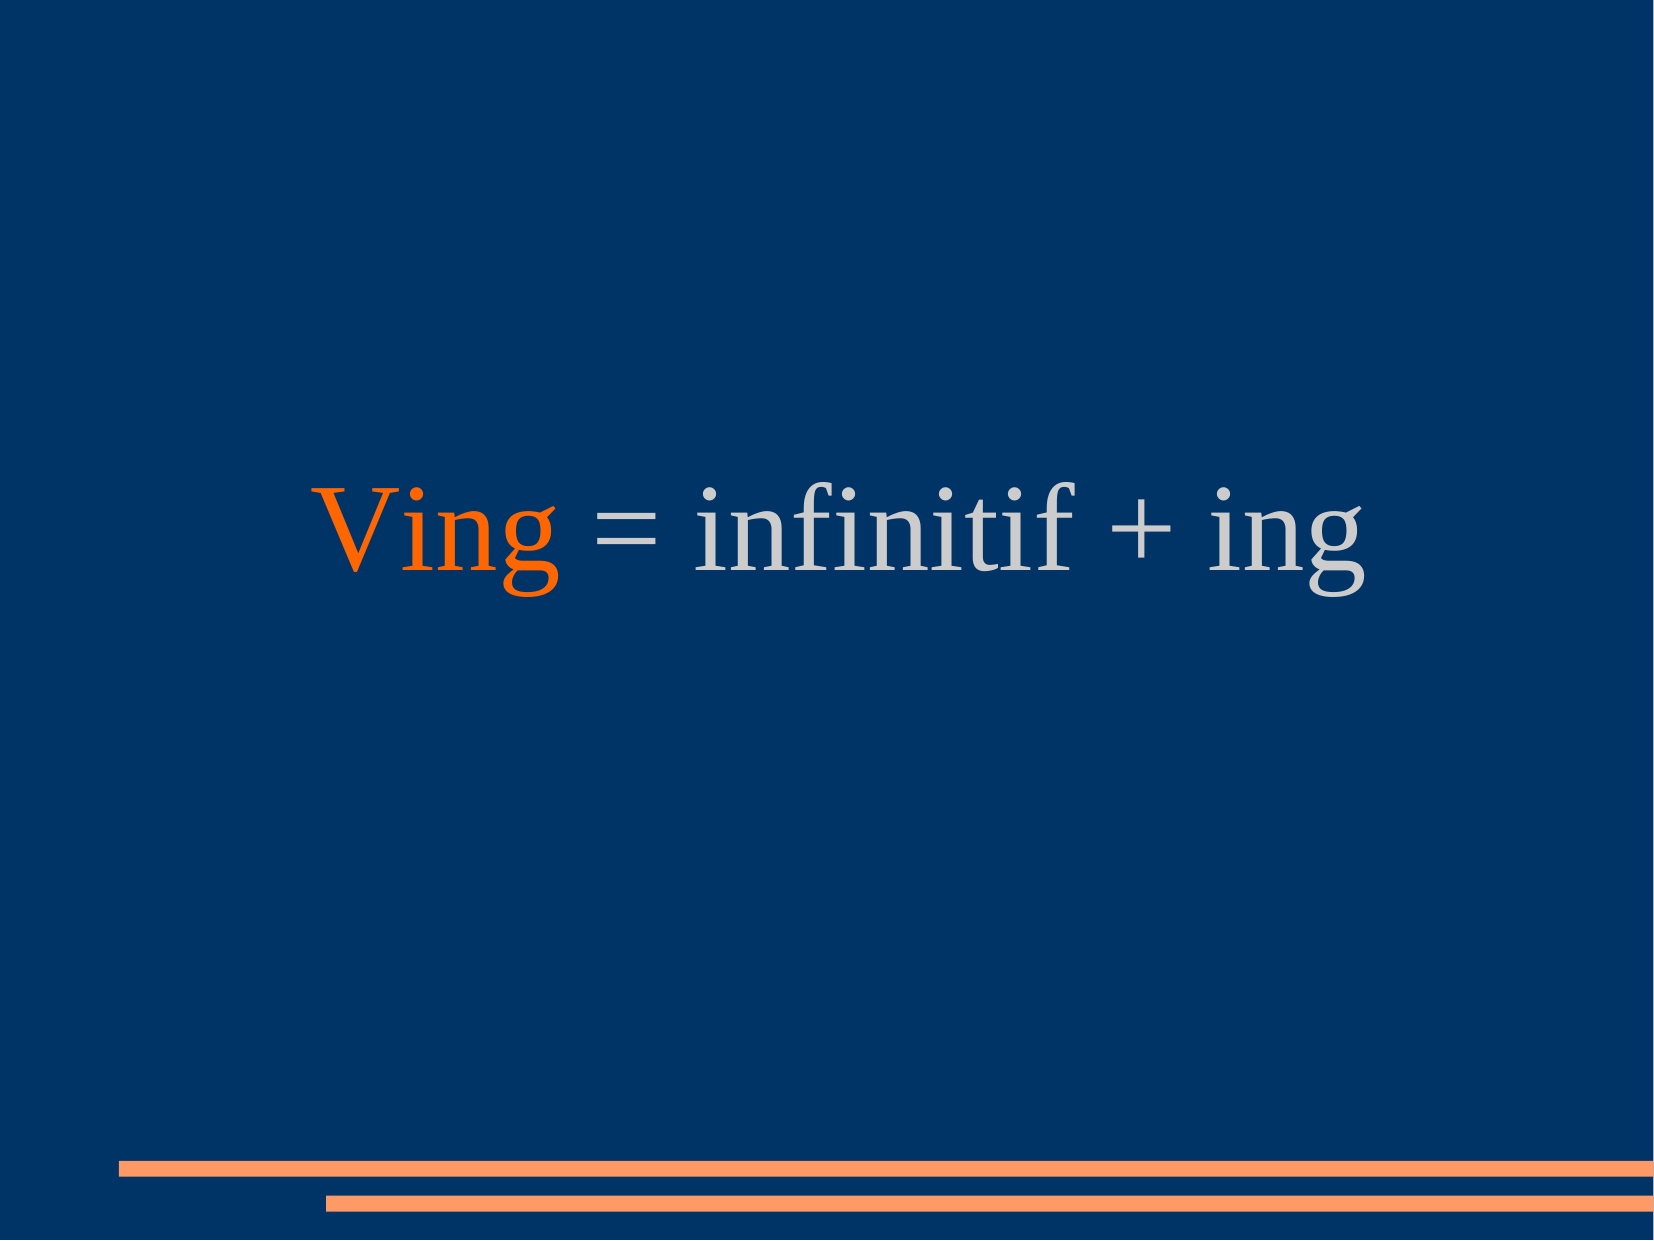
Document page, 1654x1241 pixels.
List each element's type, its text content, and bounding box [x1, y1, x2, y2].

subtitle Ving = infinitif + ing [120, 123, 1560, 934]
